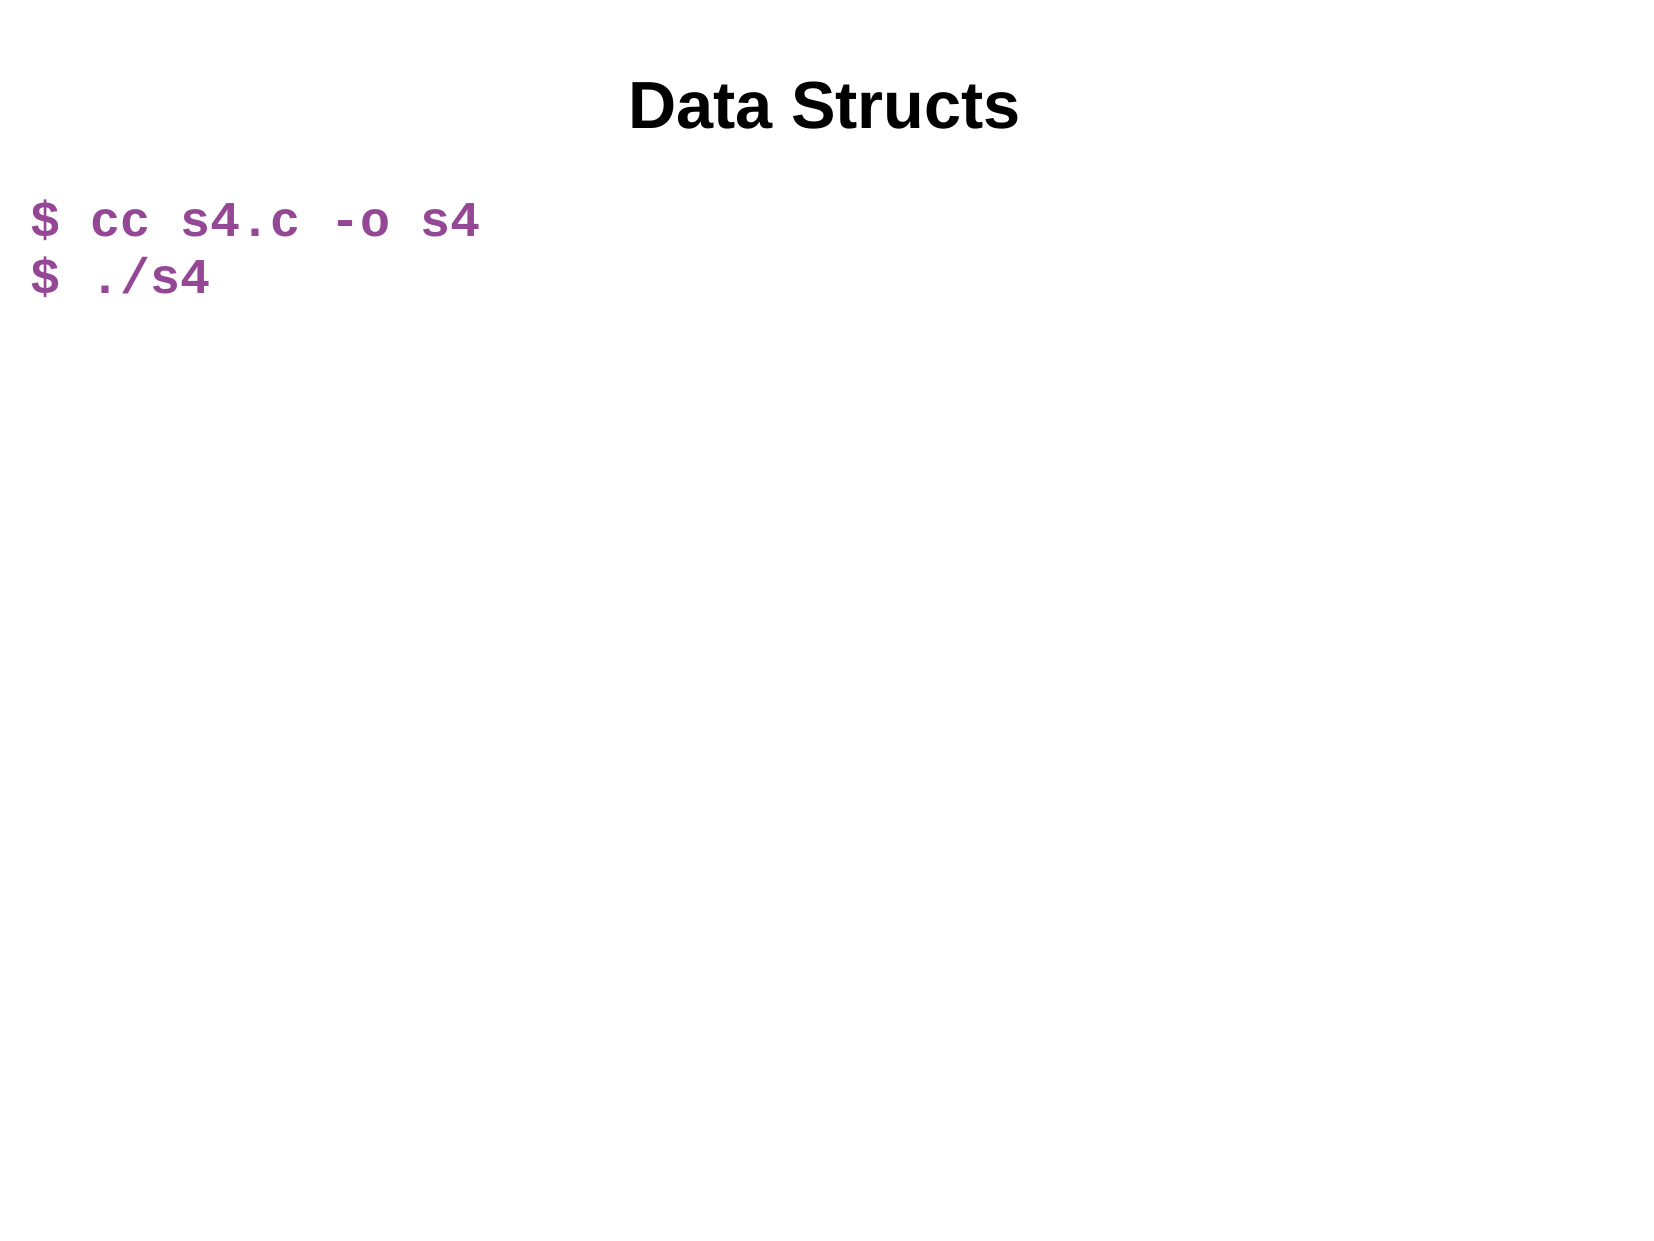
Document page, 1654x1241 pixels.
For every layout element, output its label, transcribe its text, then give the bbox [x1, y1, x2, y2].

list $ cc s4.c -o s4 $ ./s4 [30, 195, 1621, 1216]
title Data Structs [30, 30, 1621, 181]
